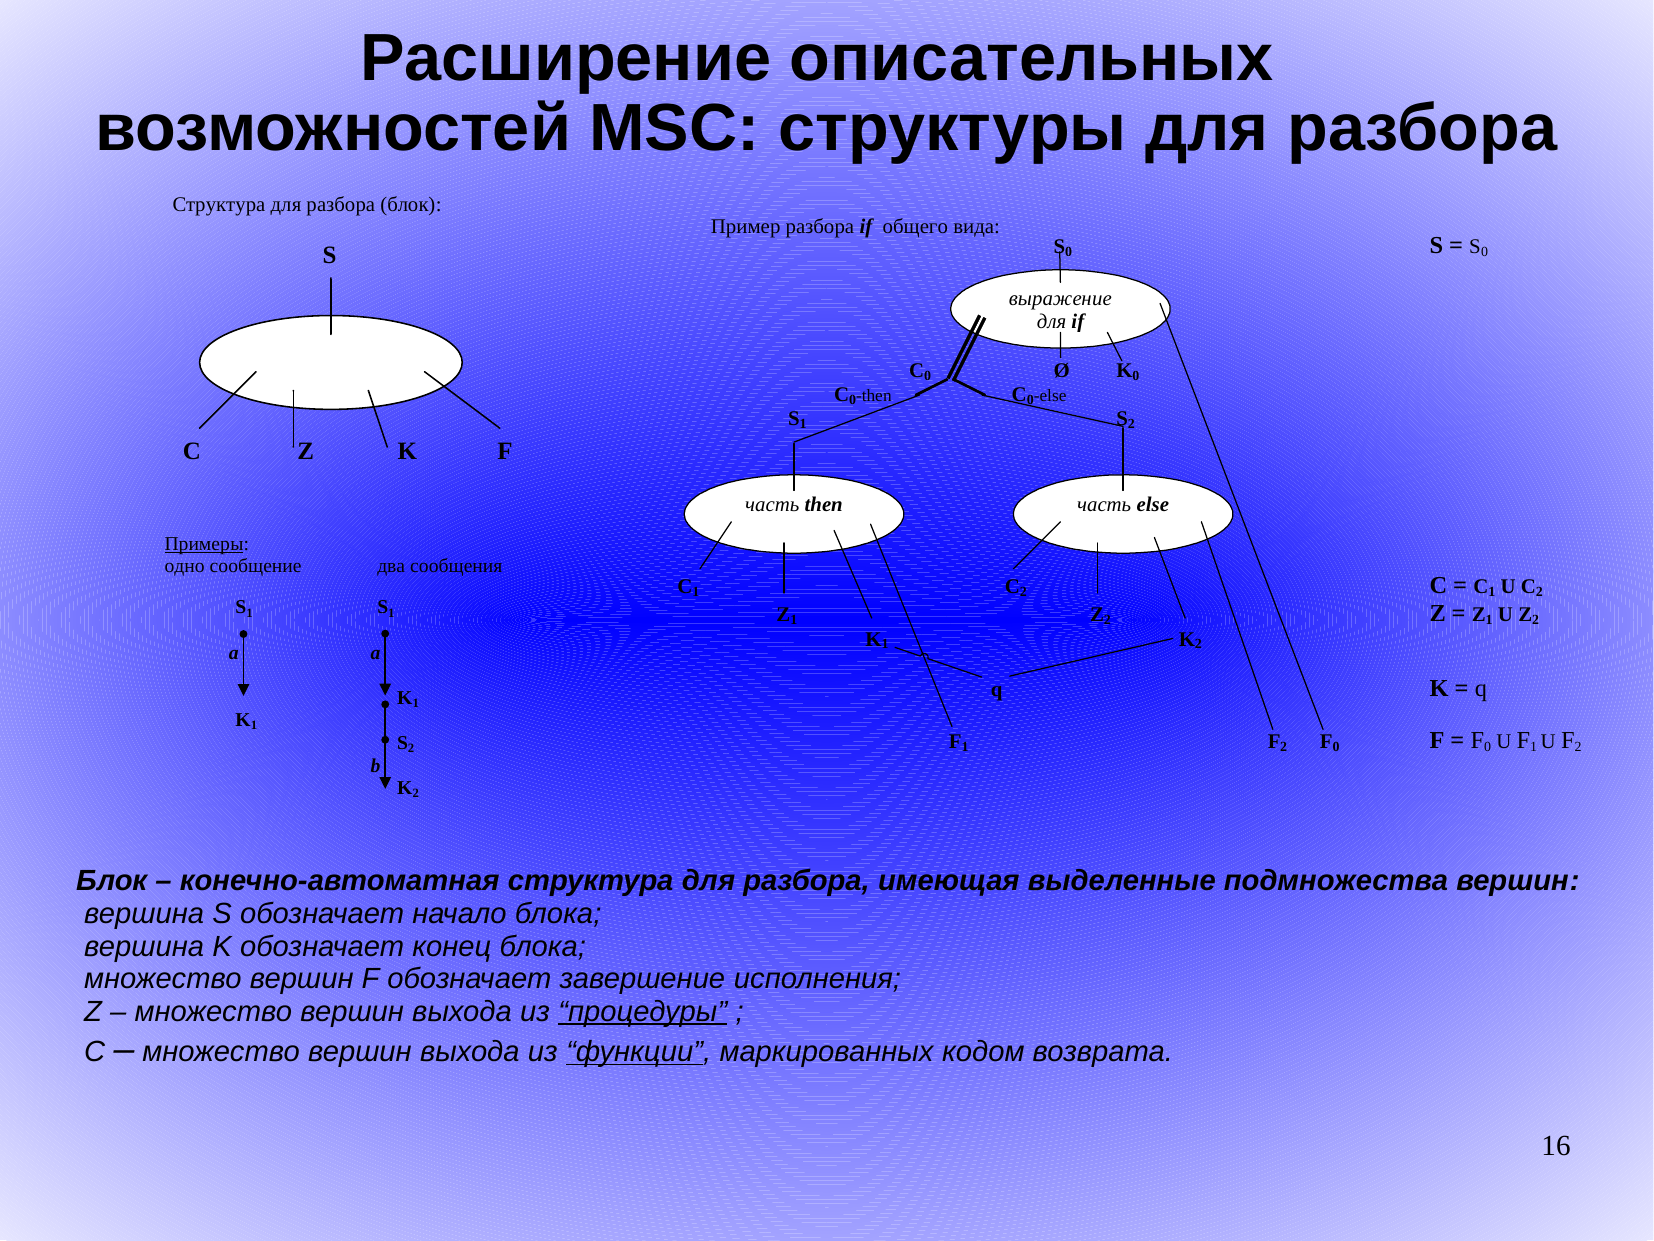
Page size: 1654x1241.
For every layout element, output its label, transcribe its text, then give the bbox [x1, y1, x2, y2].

picture [22, 187, 1654, 857]
text_box Расширение описательных возможностей MSC: структуры для разбора [80, 17, 1573, 172]
text_box Блок – конечно-автоматная структура для разбора, имеющая выделенные подмножества вершин: вершина S обозначает начало блока; вершина K обозначает конец блока; множество вершин F обозначает завершение исполнения; Z – множество вершин выхода из “процедуры” ; C – множество вершин выхода из “функции”, маркированных кодом возврата. [61, 856, 1595, 1111]
